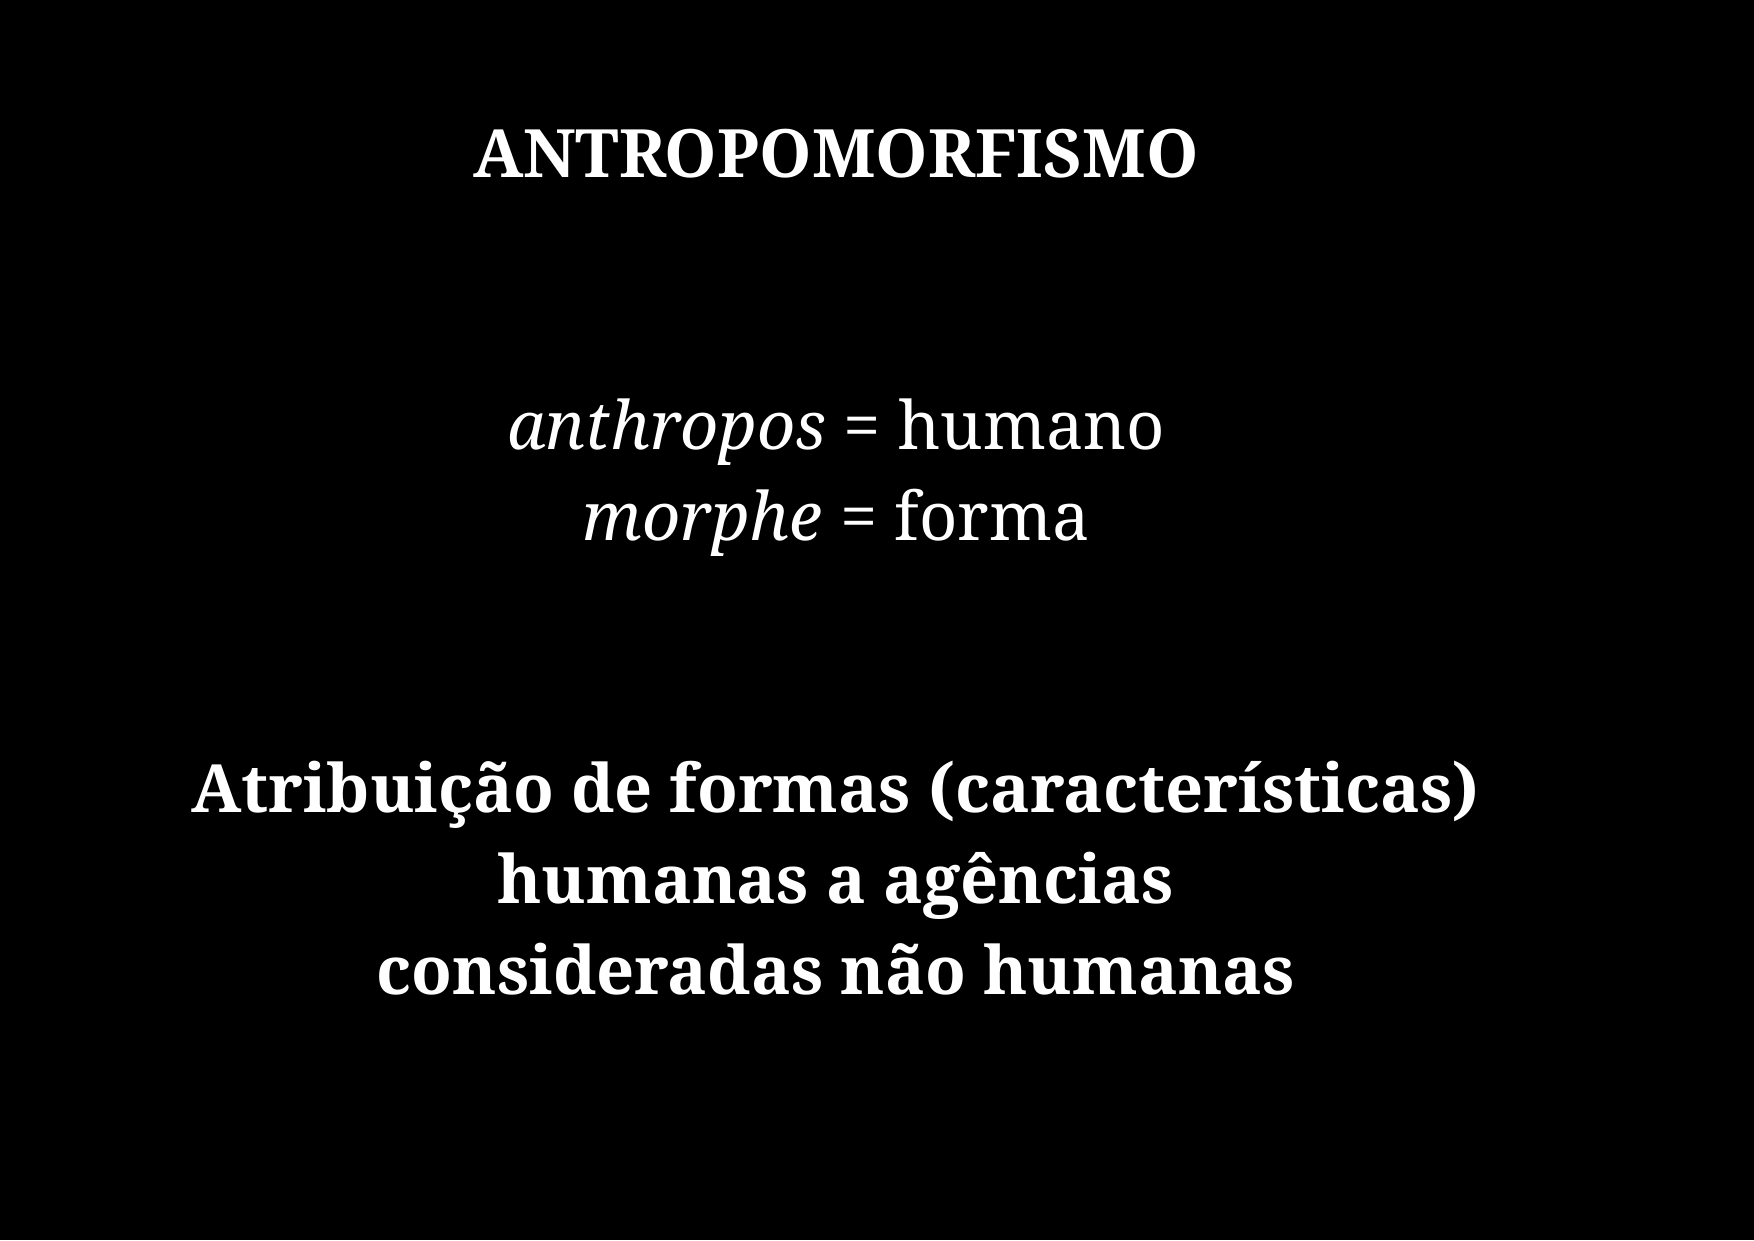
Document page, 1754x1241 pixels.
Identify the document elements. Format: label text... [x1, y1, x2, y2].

text_box ANTROPOMORFISMO anthropos = humano morphe = forma Atribuição de formas (características) humanas a agências consideradas não humanas [176, 98, 1578, 1042]
